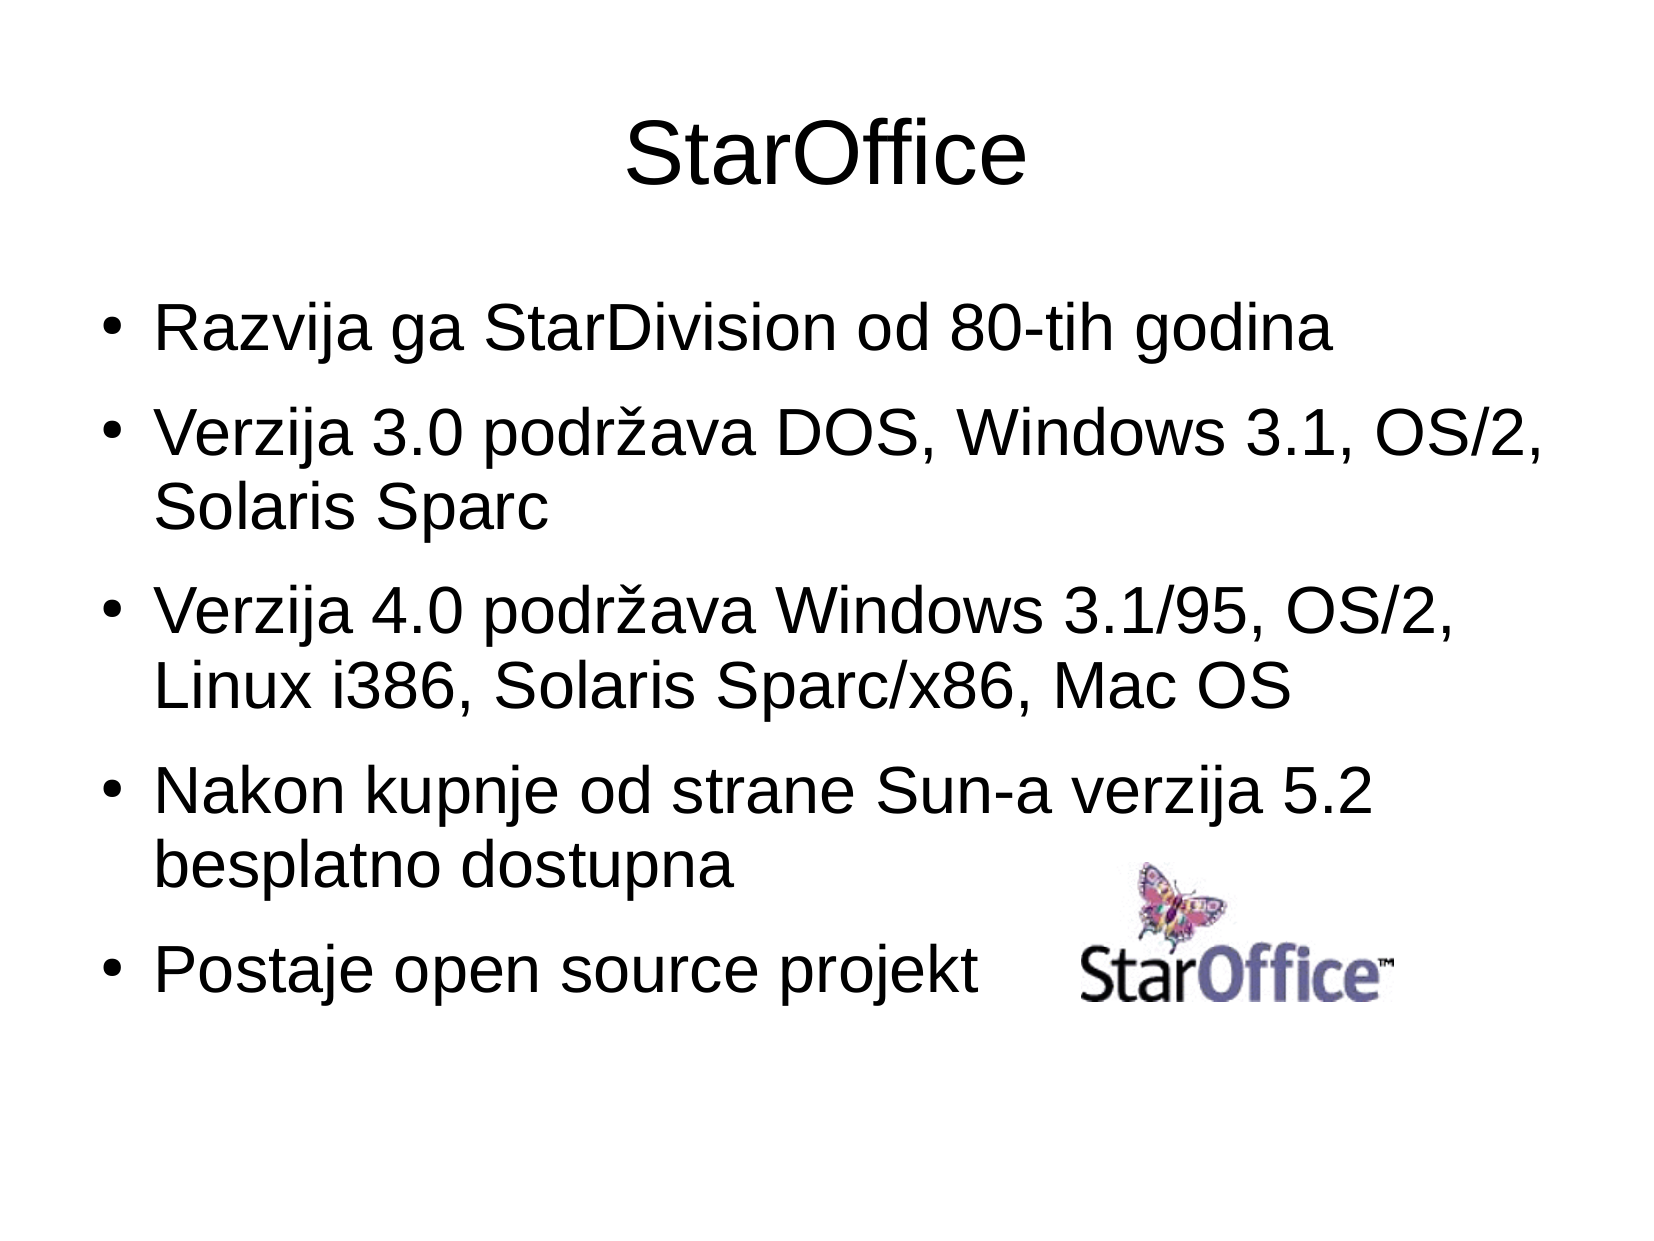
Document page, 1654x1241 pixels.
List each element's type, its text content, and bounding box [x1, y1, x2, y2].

list Razvija ga StarDivision od 80-tih godina Verzija 3.0 podržava DOS, Windows 3.1, OS/2, Solaris Sparc Verzija 4.0 podržava Windows 3.1/95, OS/2, Linux i386, Solaris Sparc/x86, Mac OS Nakon kupnje od strane Sun-a verzija 5.2 besplatno dostupna Postaje open source projekt [82, 290, 1571, 1010]
title StarOffice [82, 49, 1571, 257]
picture [1081, 862, 1394, 1002]
